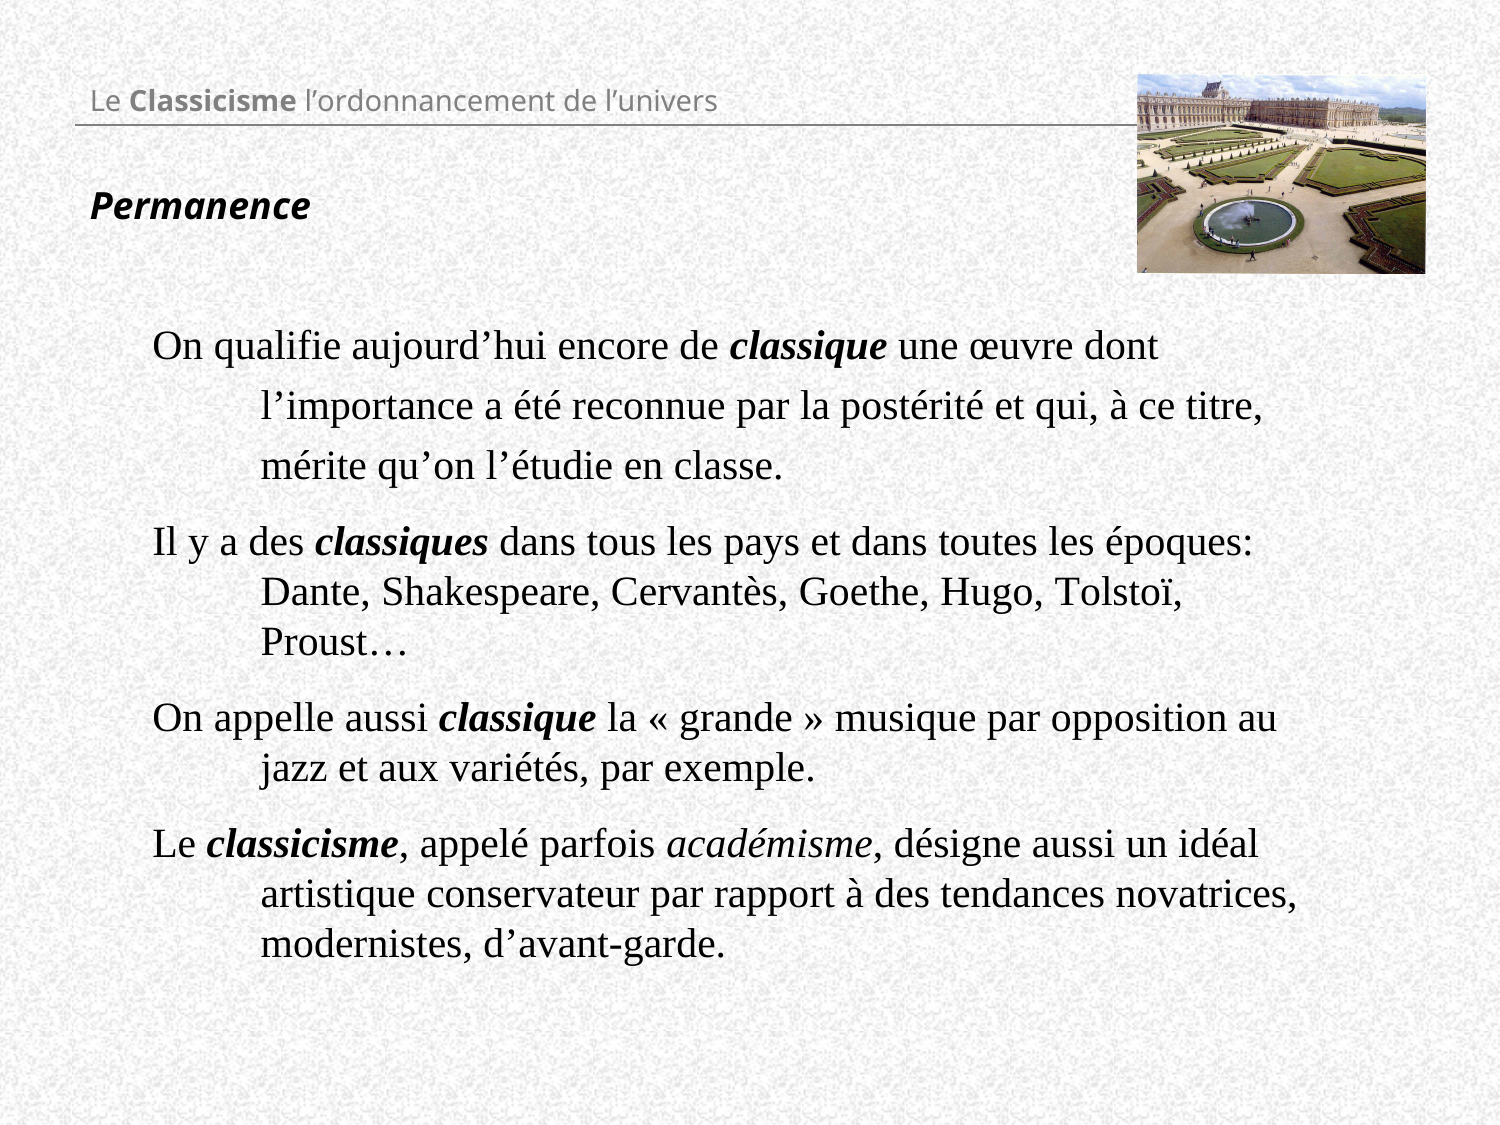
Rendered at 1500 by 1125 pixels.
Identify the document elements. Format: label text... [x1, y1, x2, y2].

text_box On qualifie aujourd’hui encore de classique une œuvre dont l’importance a été reconnue par la postérité et qui, à ce titre, mérite qu’on l’étudie en classe. Il y a des classiques dans tous les pays et dans toutes les époques: Dante, Shakespeare, Cervantès, Goethe, Hugo, Tolstoï, Proust… On appelle aussi classique la « grande » musique par opposition au jazz et aux variétés, par exemple. Le classicisme, appelé parfois académisme, désigne aussi un idéal artistique conservateur par rapport à des tendances novatrices, modernistes, d’avant-garde. [137, 299, 1351, 974]
text_box Le Classicisme l’ordonnancement de l’univers [74, 74, 1137, 126]
picture [0, 0, 1500, 1125]
text_box Permanence [75, 174, 388, 236]
